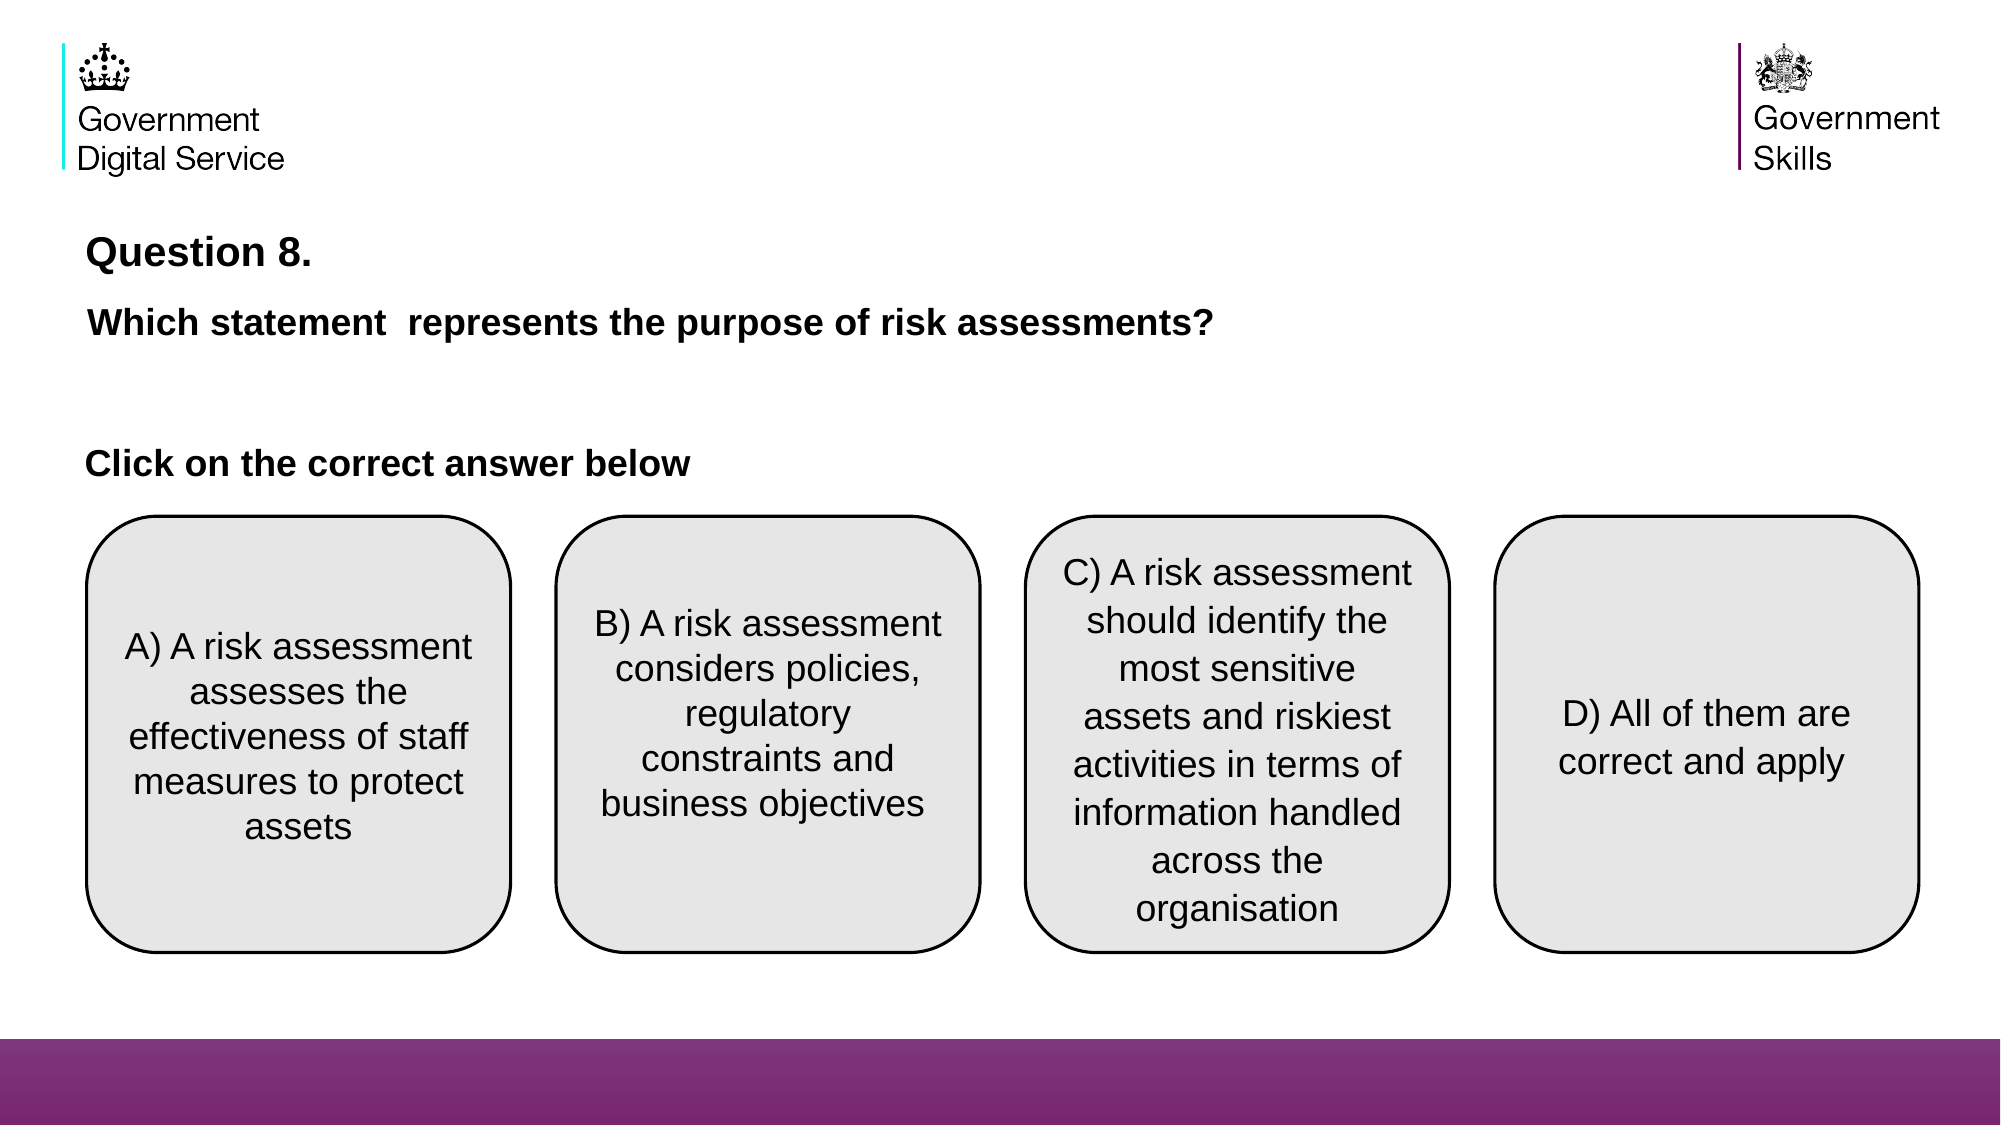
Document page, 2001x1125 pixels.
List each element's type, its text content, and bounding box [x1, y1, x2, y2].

text_box Which statement represents the purpose of risk assessments? [87, 298, 1916, 429]
title Question 8. [85, 222, 1811, 280]
text_box C) A risk assessment should identify the most sensitive assets and riskiest activities in terms of information handled across the organisation [1025, 516, 1450, 953]
text_box D) All of them are correct and apply [1494, 516, 1919, 953]
text_box Click on the correct answer below [84, 428, 1099, 490]
text_box B) A risk assessment considers policies, regulatory constraints and business objectives [556, 516, 981, 953]
text_box A) A risk assessment assesses the effectiveness of staff measures to protect assets [86, 516, 511, 953]
